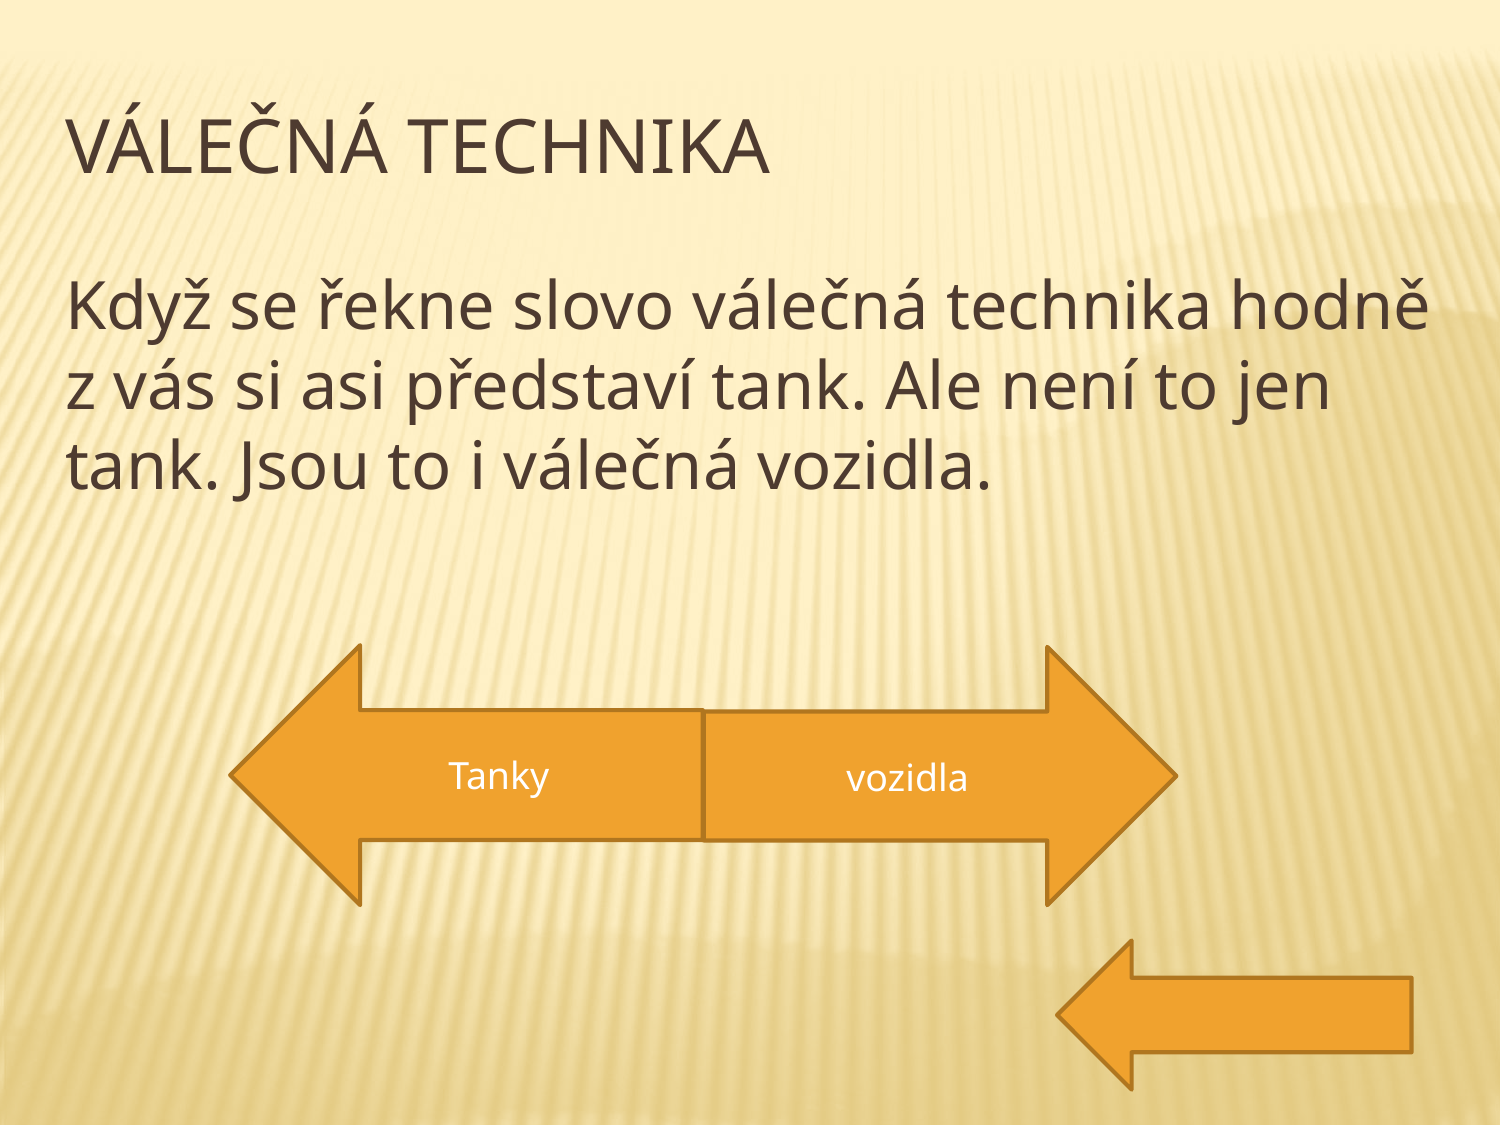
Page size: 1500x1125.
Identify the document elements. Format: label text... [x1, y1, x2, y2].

text_box [1057, 940, 1412, 1090]
title Válečná technika [50, 75, 1476, 213]
text_box Tanky [230, 645, 703, 906]
text_box vozidla [703, 646, 1177, 906]
list Když se řekne slovo válečná technika hodně z vás si asi představí tank. Ale není to jen tank. Jsou to i válečná vozidla. [50, 254, 1476, 998]
